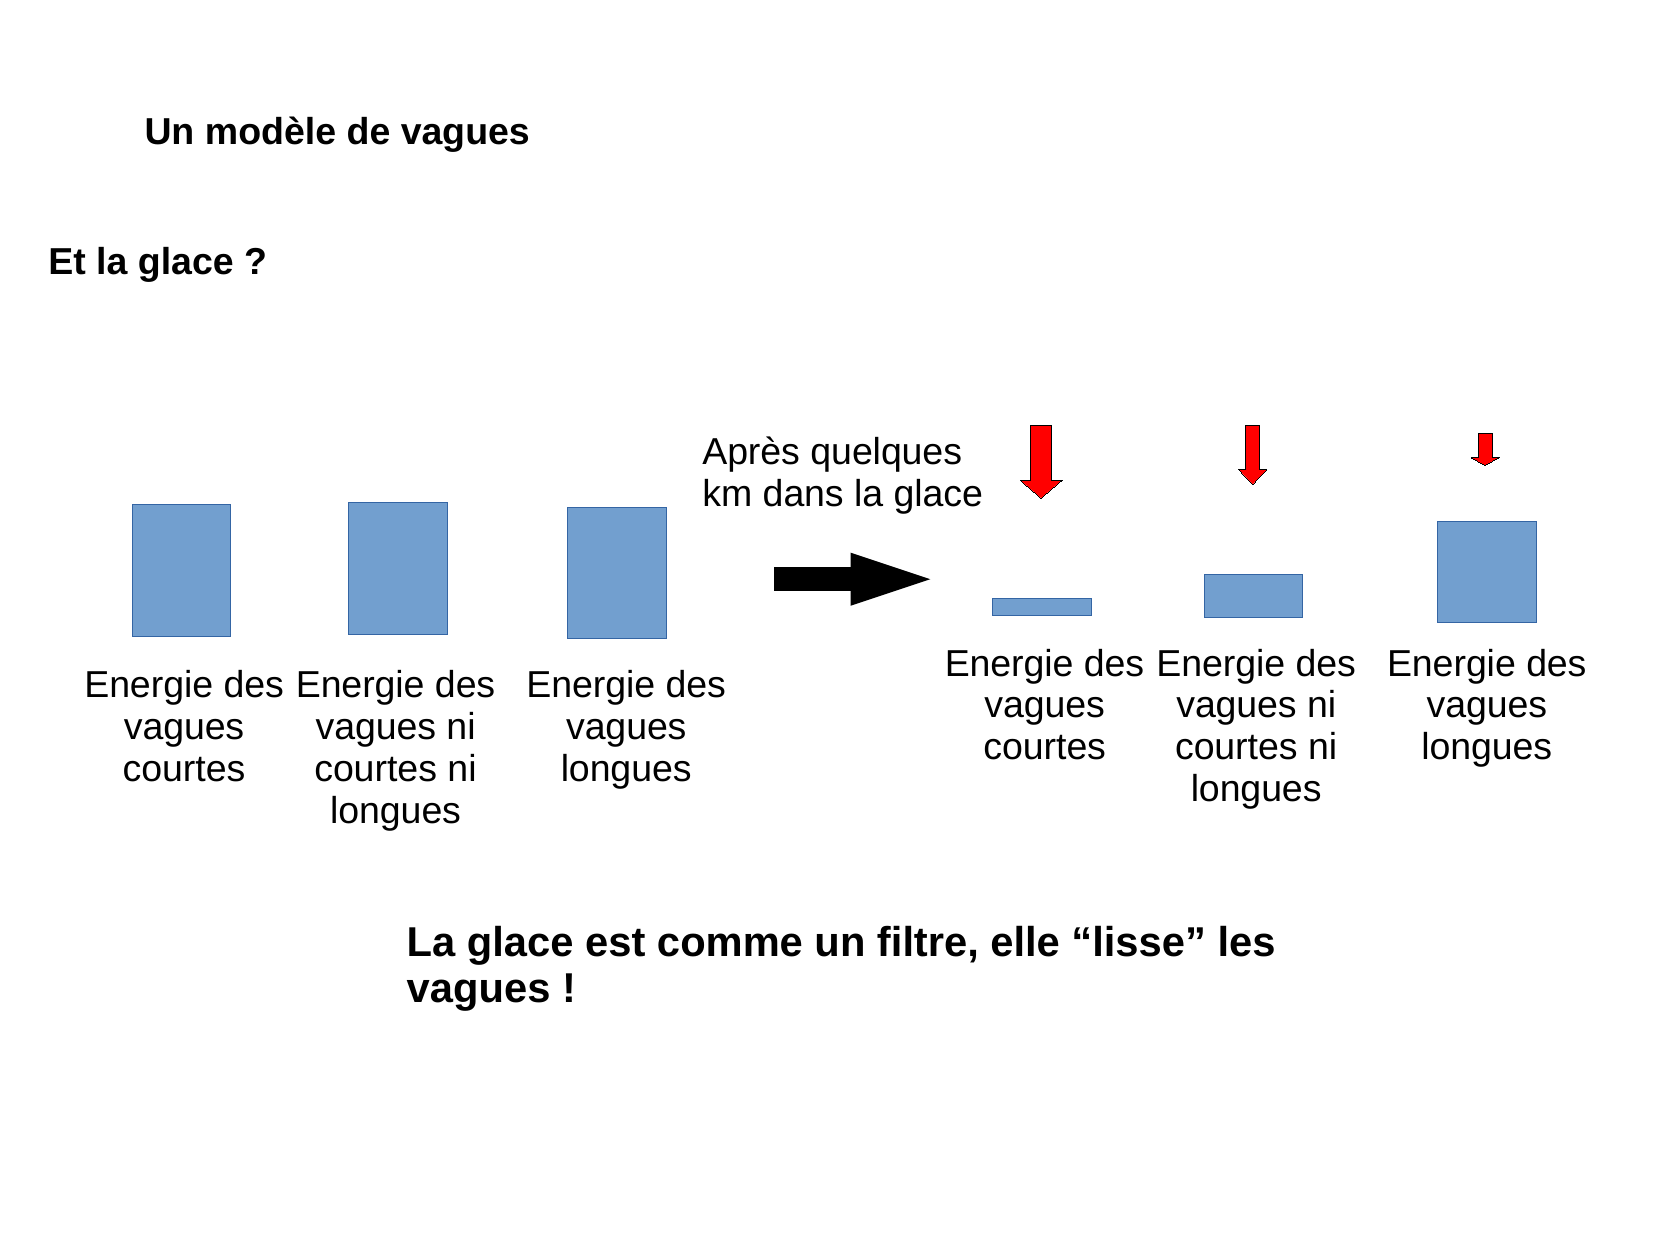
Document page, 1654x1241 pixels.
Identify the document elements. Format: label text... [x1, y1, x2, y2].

text_box Energie des vagues ni courtes ni longues [269, 655, 522, 839]
text_box Après quelques km dans la glace [687, 423, 1021, 522]
text_box La glace est comme un filtre, elle “lisse” les vagues ! [391, 911, 1421, 1020]
text_box Energie des vagues courtes [57, 655, 269, 797]
text_box [1471, 433, 1500, 466]
text_box Un modèle de vagues [129, 103, 710, 161]
text_box Energie des vagues longues [500, 655, 753, 797]
text_box [1204, 574, 1303, 618]
text_box [567, 507, 667, 639]
text_box Energie des vagues longues [1360, 634, 1614, 776]
text_box [1020, 425, 1063, 499]
text_box [1437, 521, 1537, 623]
text_box [132, 504, 231, 637]
text_box [1238, 425, 1267, 485]
text_box Energie des vagues courtes [918, 634, 1129, 776]
text_box [348, 502, 448, 635]
text_box [992, 598, 1092, 616]
text_box Et la glace ? [33, 233, 892, 290]
text_box Energie des vagues ni courtes ni longues [1129, 634, 1383, 818]
